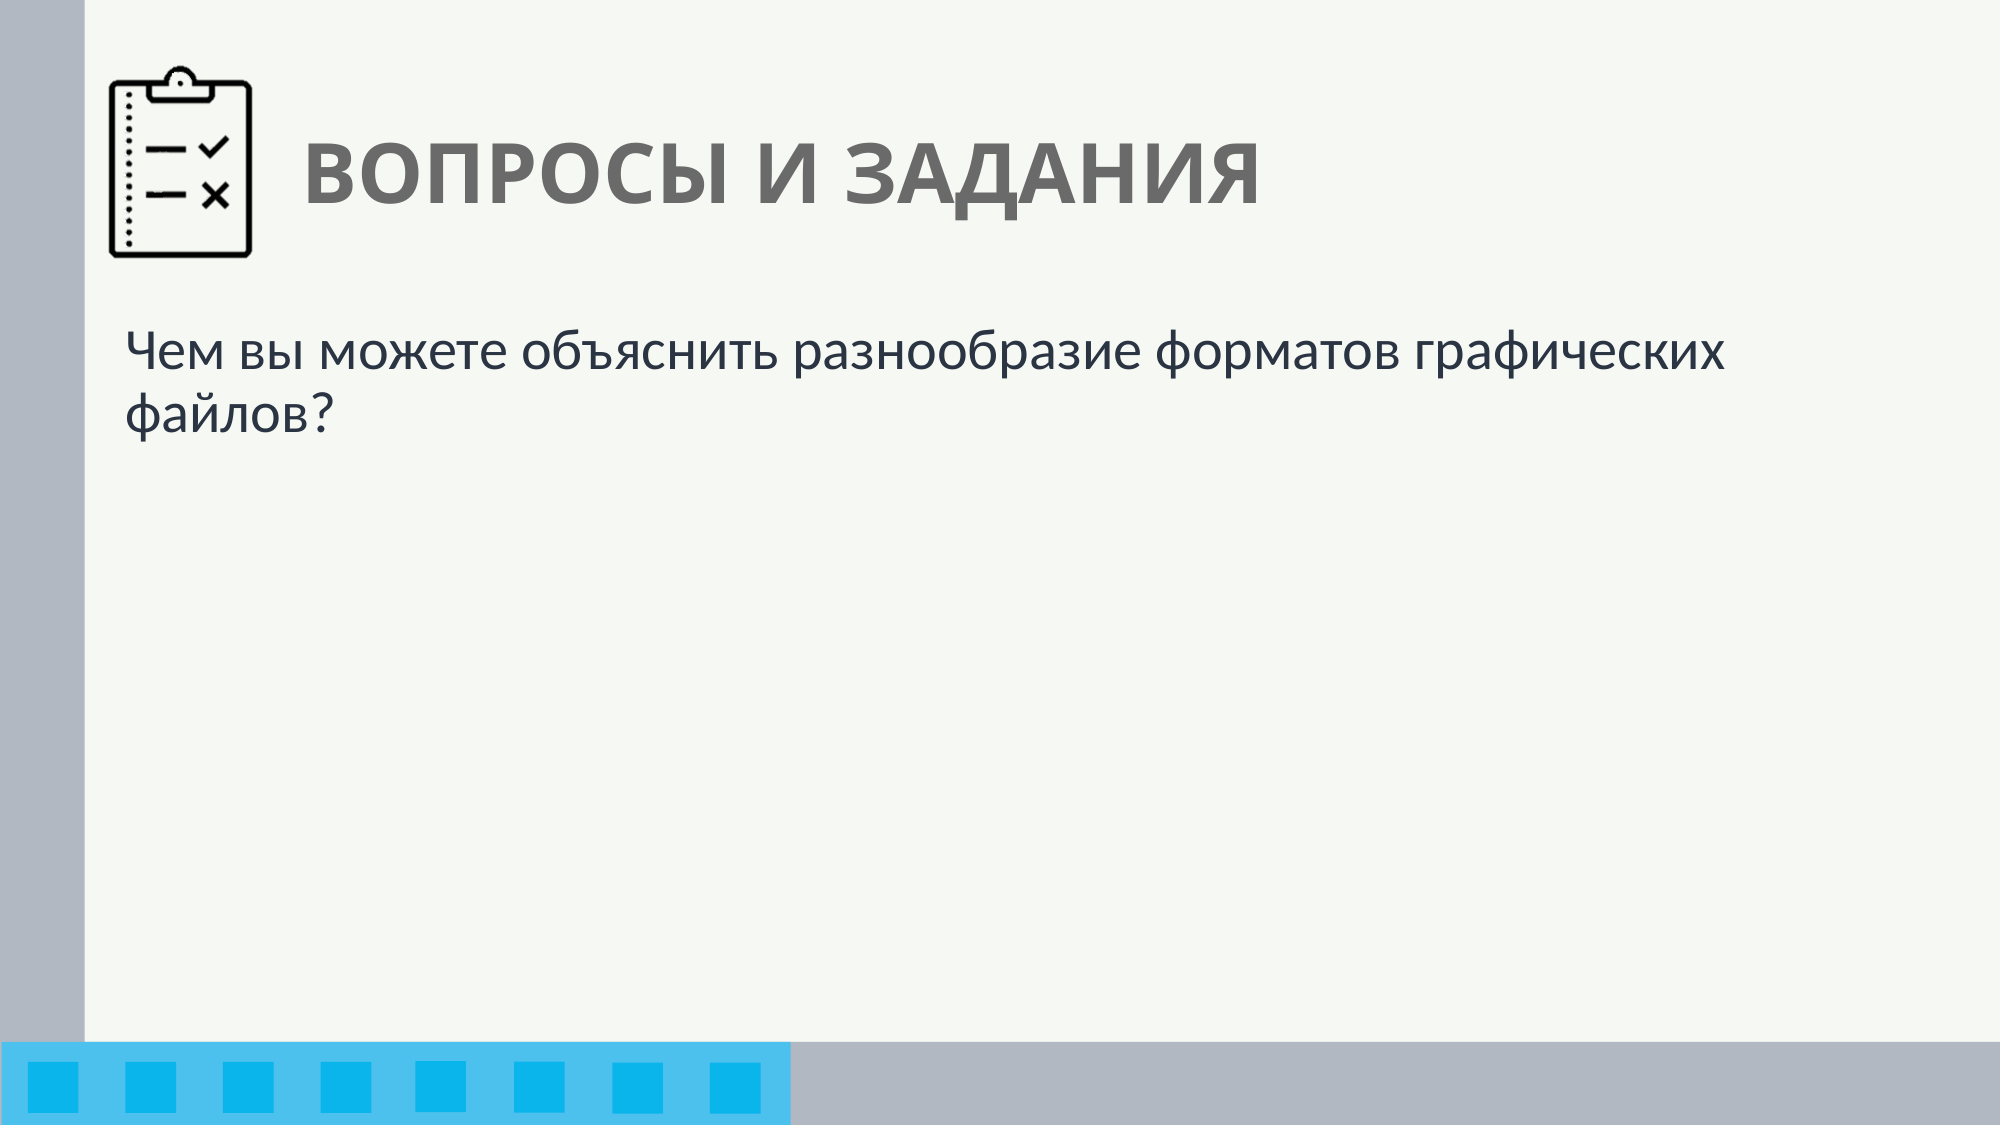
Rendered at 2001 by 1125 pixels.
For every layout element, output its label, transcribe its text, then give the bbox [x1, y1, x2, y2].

picture [85, 54, 286, 286]
list Чем вы можете объяснить разнообразие форматов графических файлов? [110, 311, 1892, 1058]
title ВОПРОСЫ И ЗАДАНИЯ [285, 67, 1892, 286]
